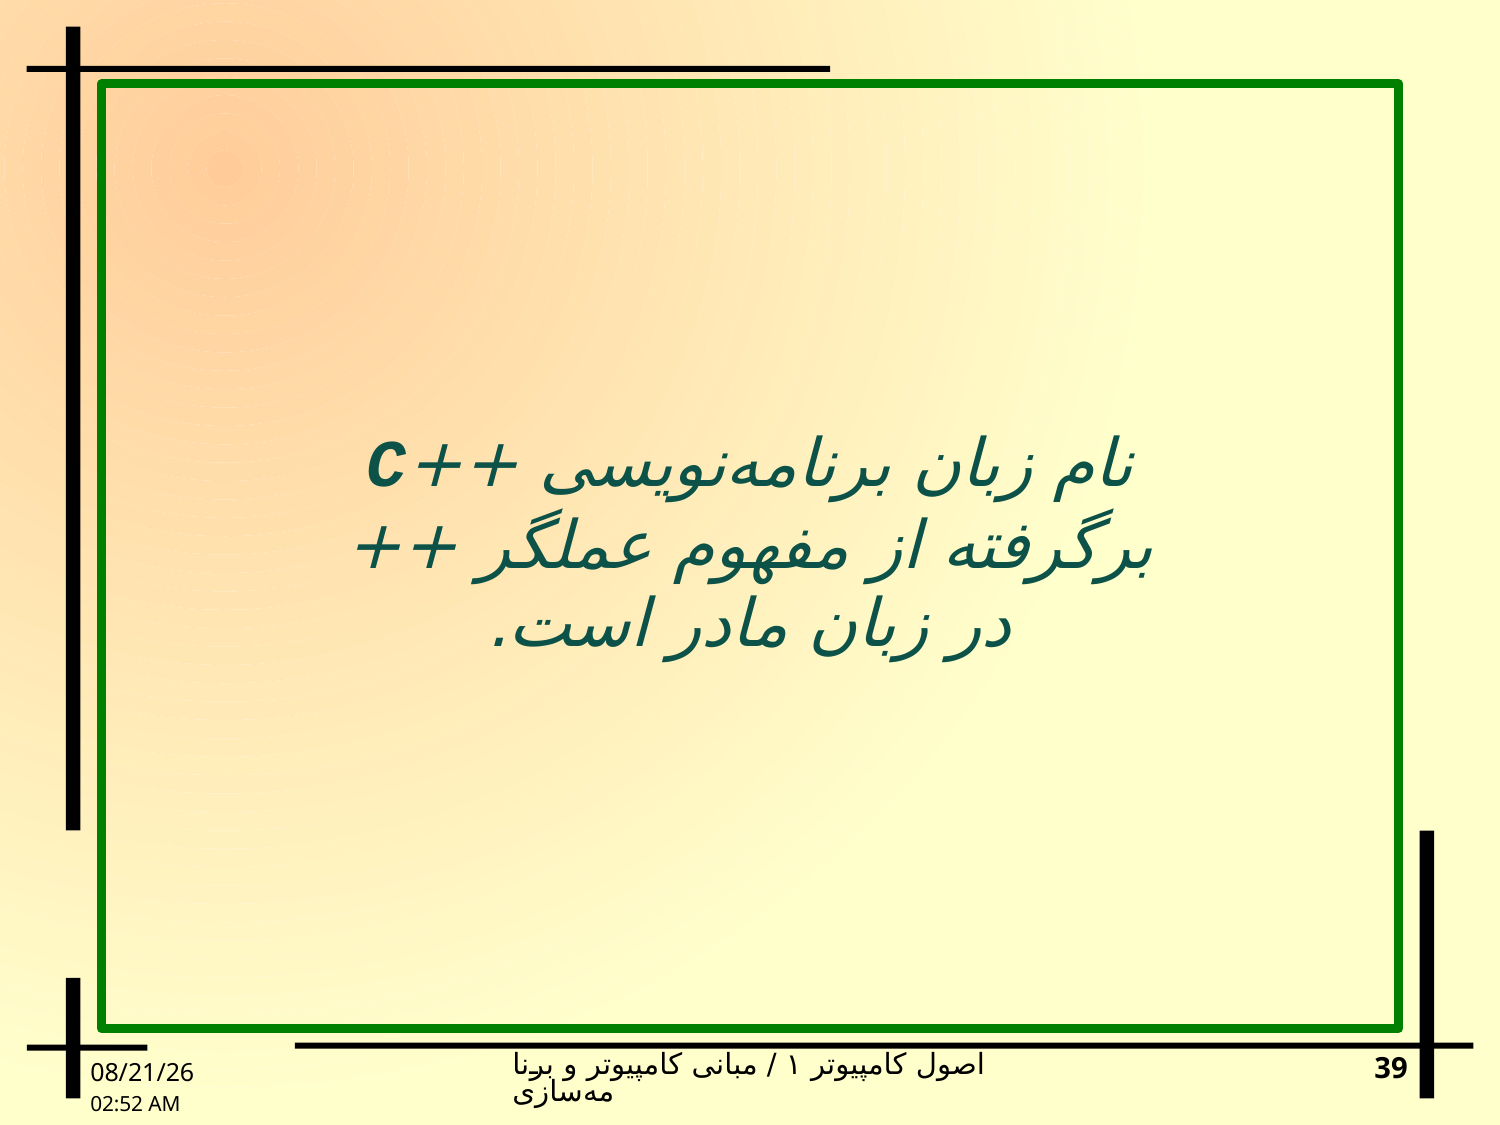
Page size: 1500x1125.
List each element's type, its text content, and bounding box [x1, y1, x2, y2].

text_box نام زبان برنامه‌نویسی ++C برگرفته از مفهوم عملگر ++ در زبان مادر است. [300, 416, 1201, 641]
